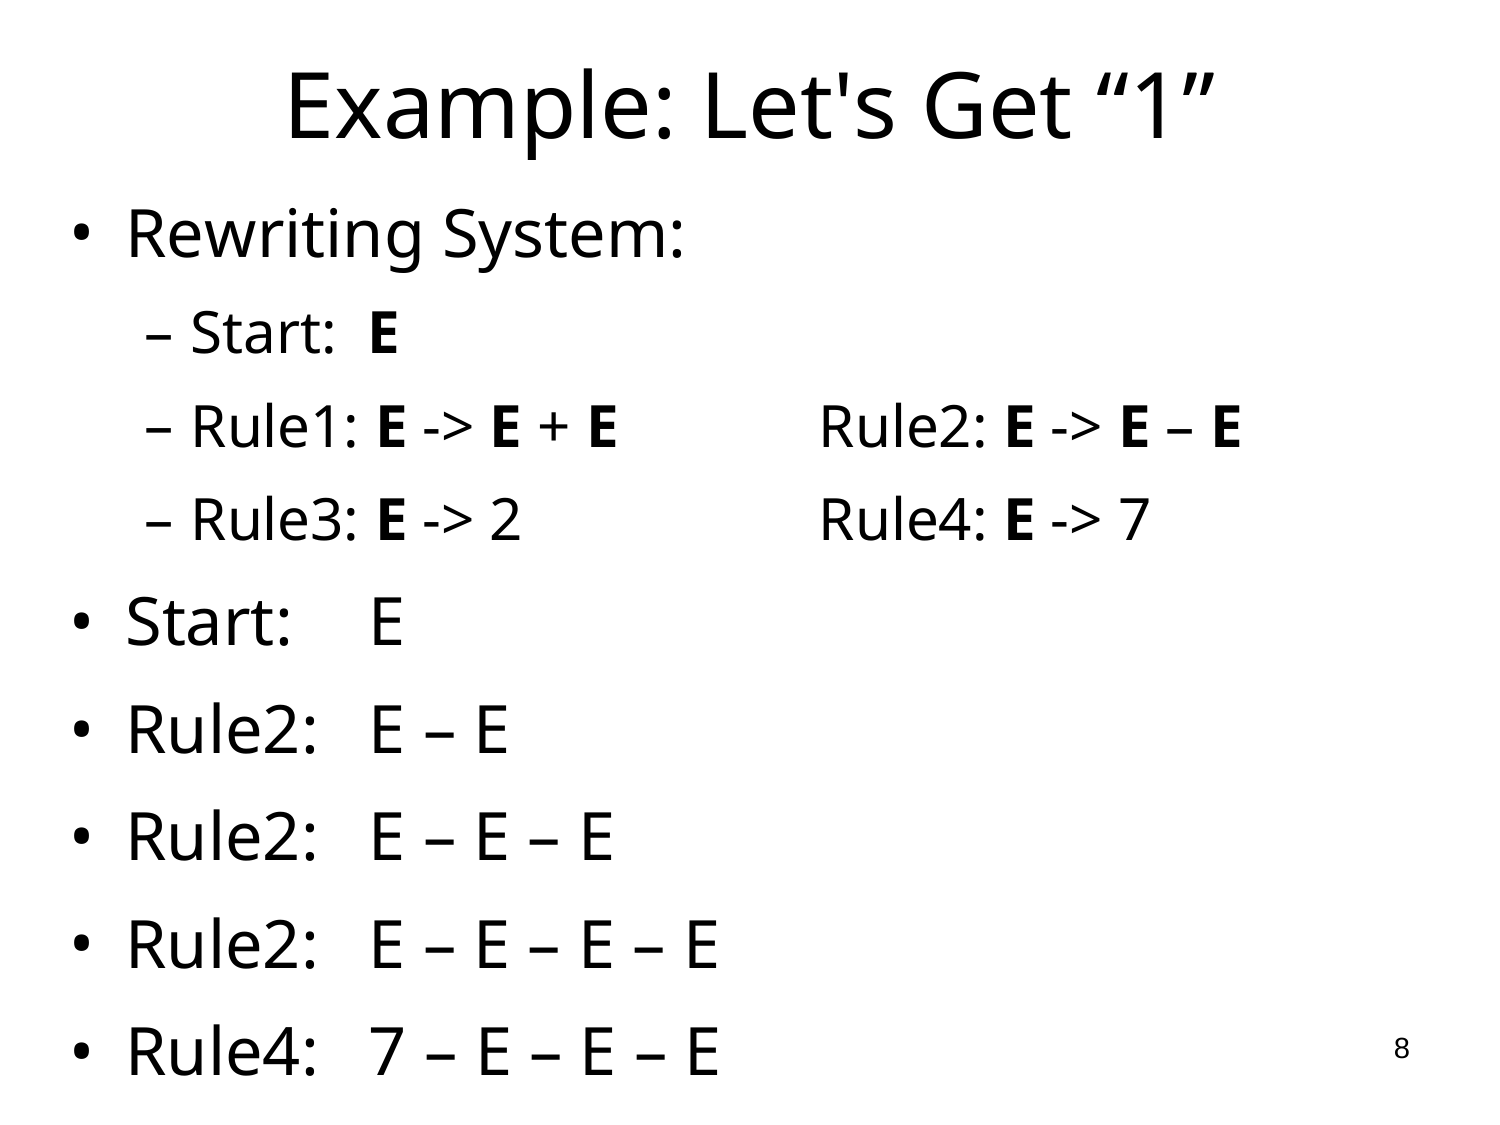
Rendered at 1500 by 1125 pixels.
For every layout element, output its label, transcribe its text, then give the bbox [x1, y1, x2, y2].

title Example: Let's Get “1” [75, 0, 1426, 214]
list Rewriting System: Start: E Rule1: E -> E + E Rule2: E -> E – E Rule3: E -> 2 Rule4: E -> 7 Start: E Rule2: E – E Rule2: E – E – E Rule2: E – E – E – E Rule4: 7 – E – E – E Rule3: 7 – 2 – 2 – 2 (apply 3 times) [69, 185, 1420, 1076]
